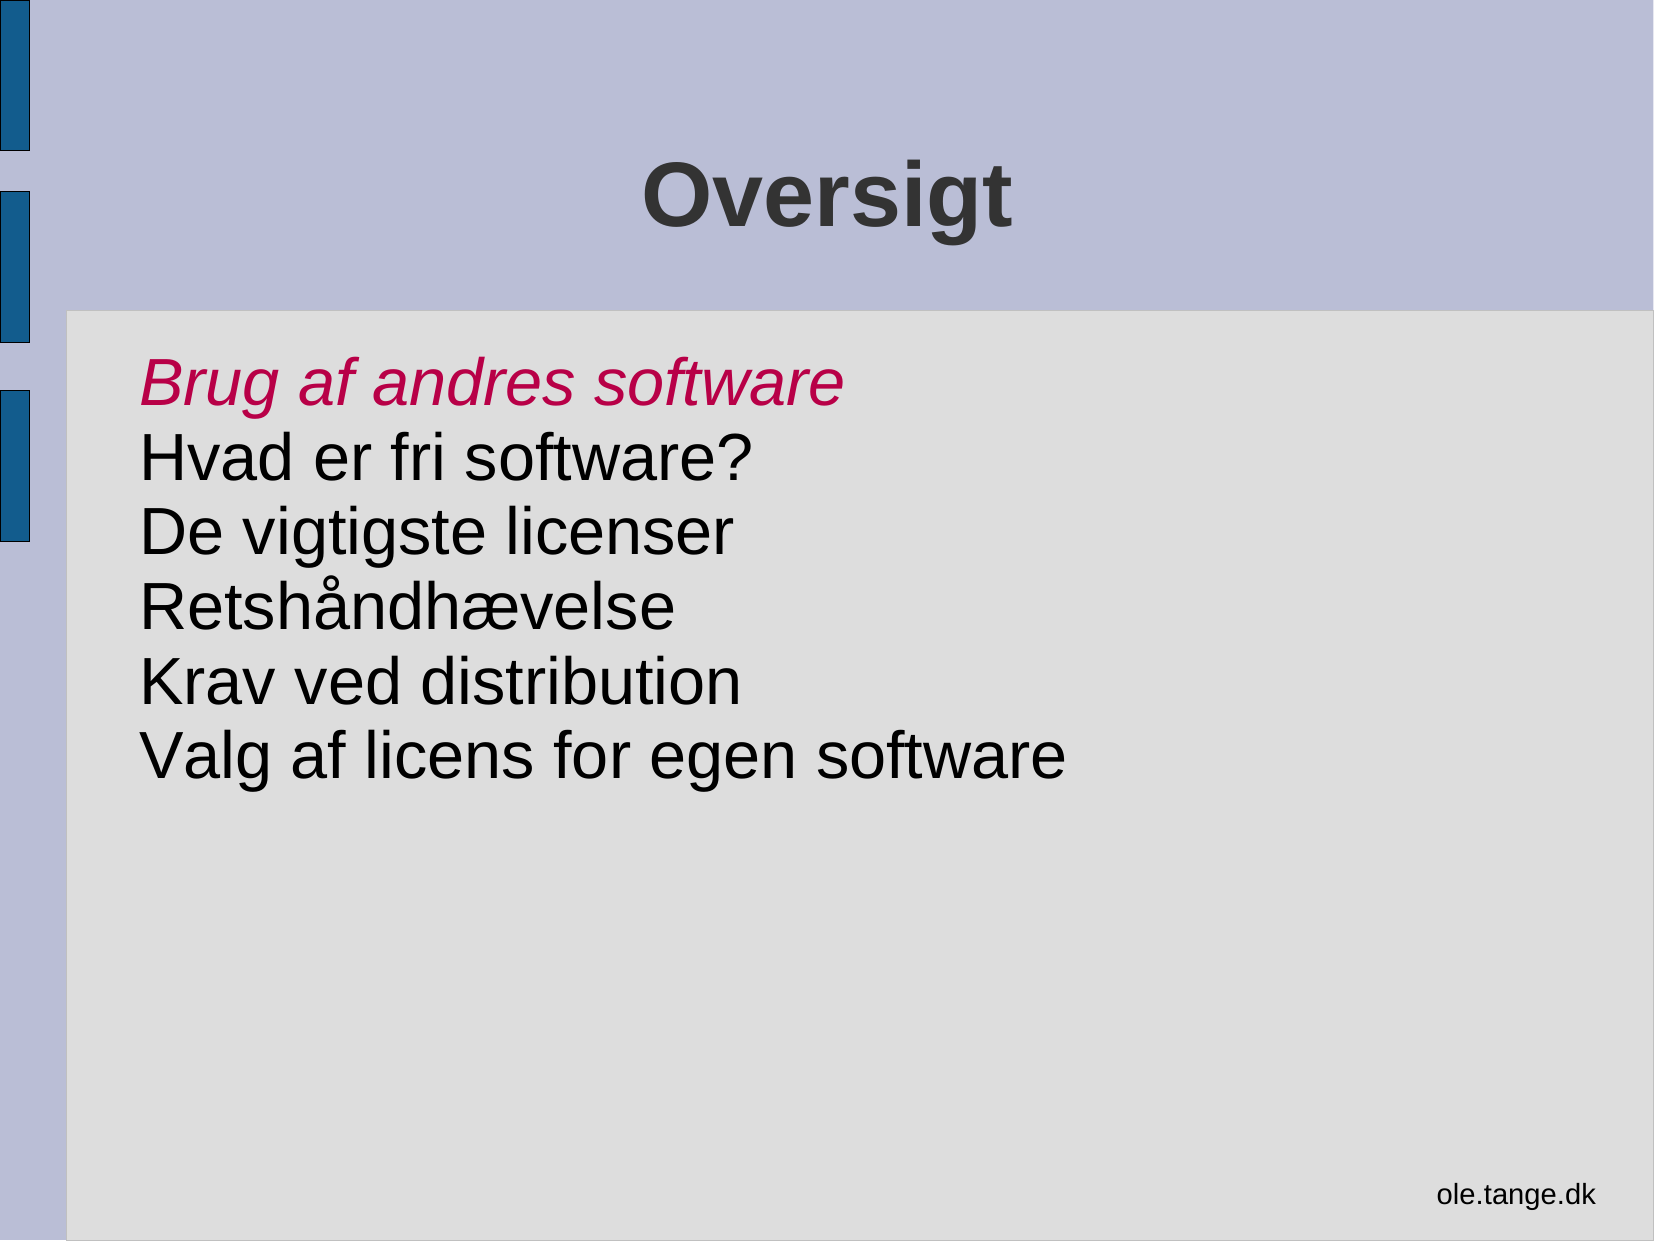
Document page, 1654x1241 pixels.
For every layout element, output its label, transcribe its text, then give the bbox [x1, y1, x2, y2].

title Oversigt [121, 91, 1534, 299]
list Brug af andres software Hvad er fri software? De vigtigste licenser Retshåndhævelse Krav ved distribution Valg af licens for egen software [121, 344, 1534, 1127]
